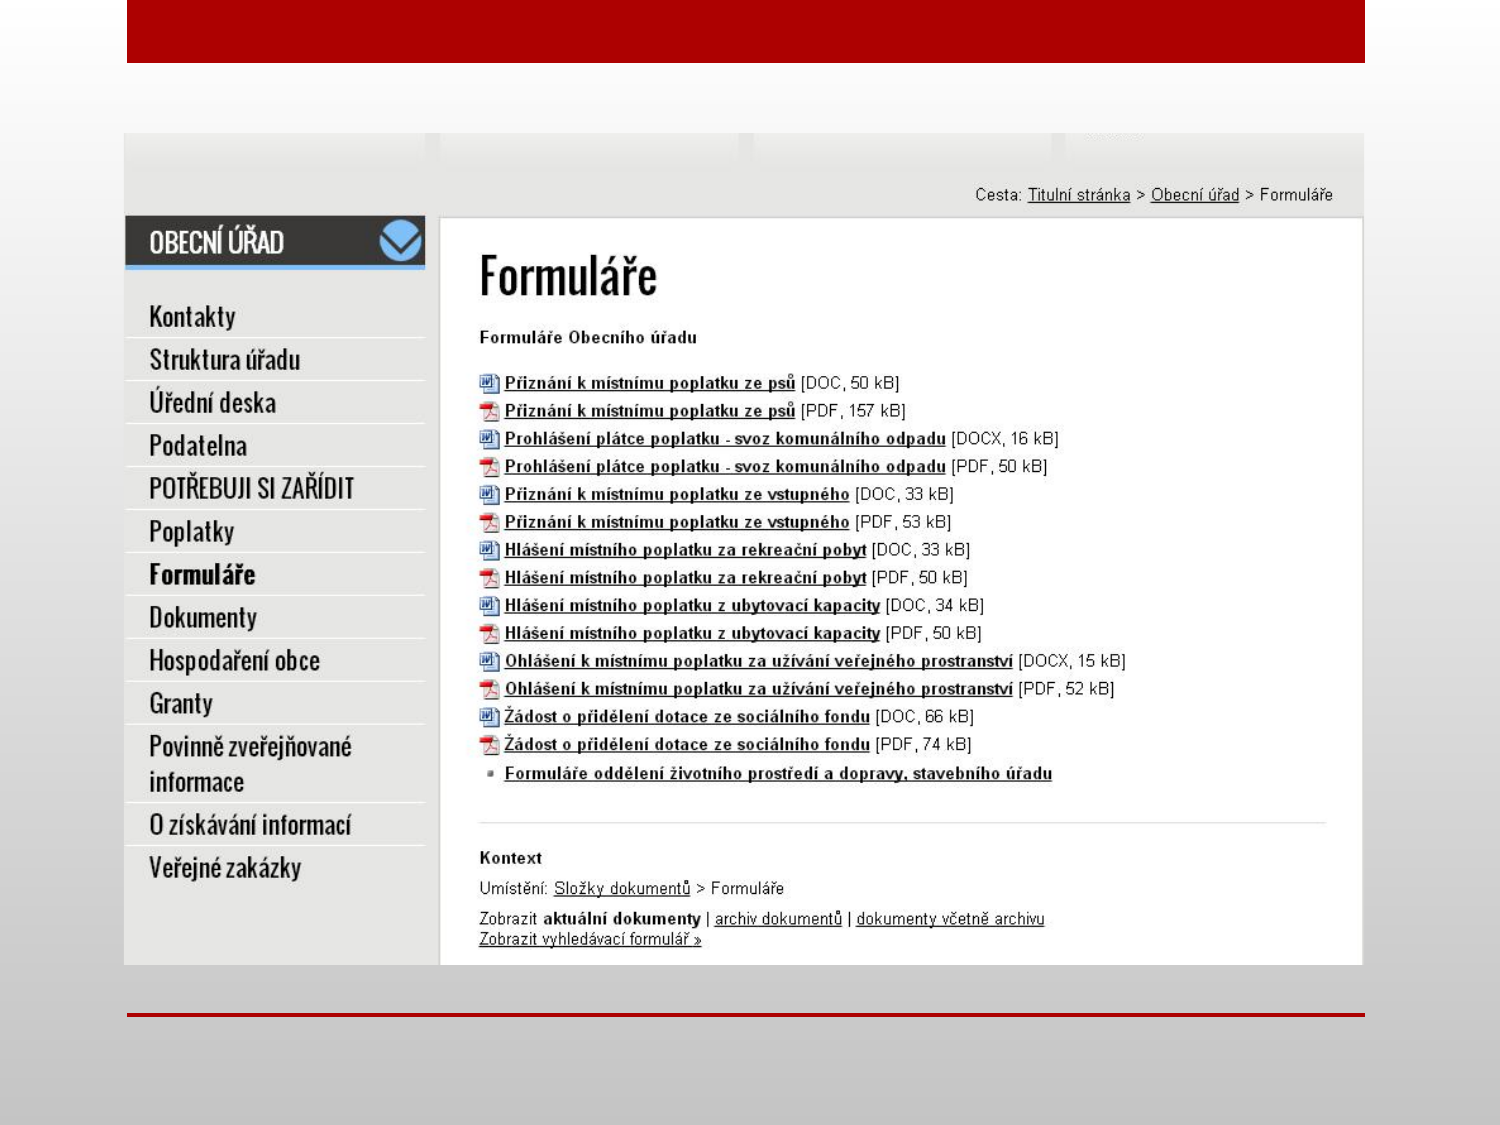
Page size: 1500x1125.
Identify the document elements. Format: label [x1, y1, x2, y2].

picture [123, 133, 1365, 965]
